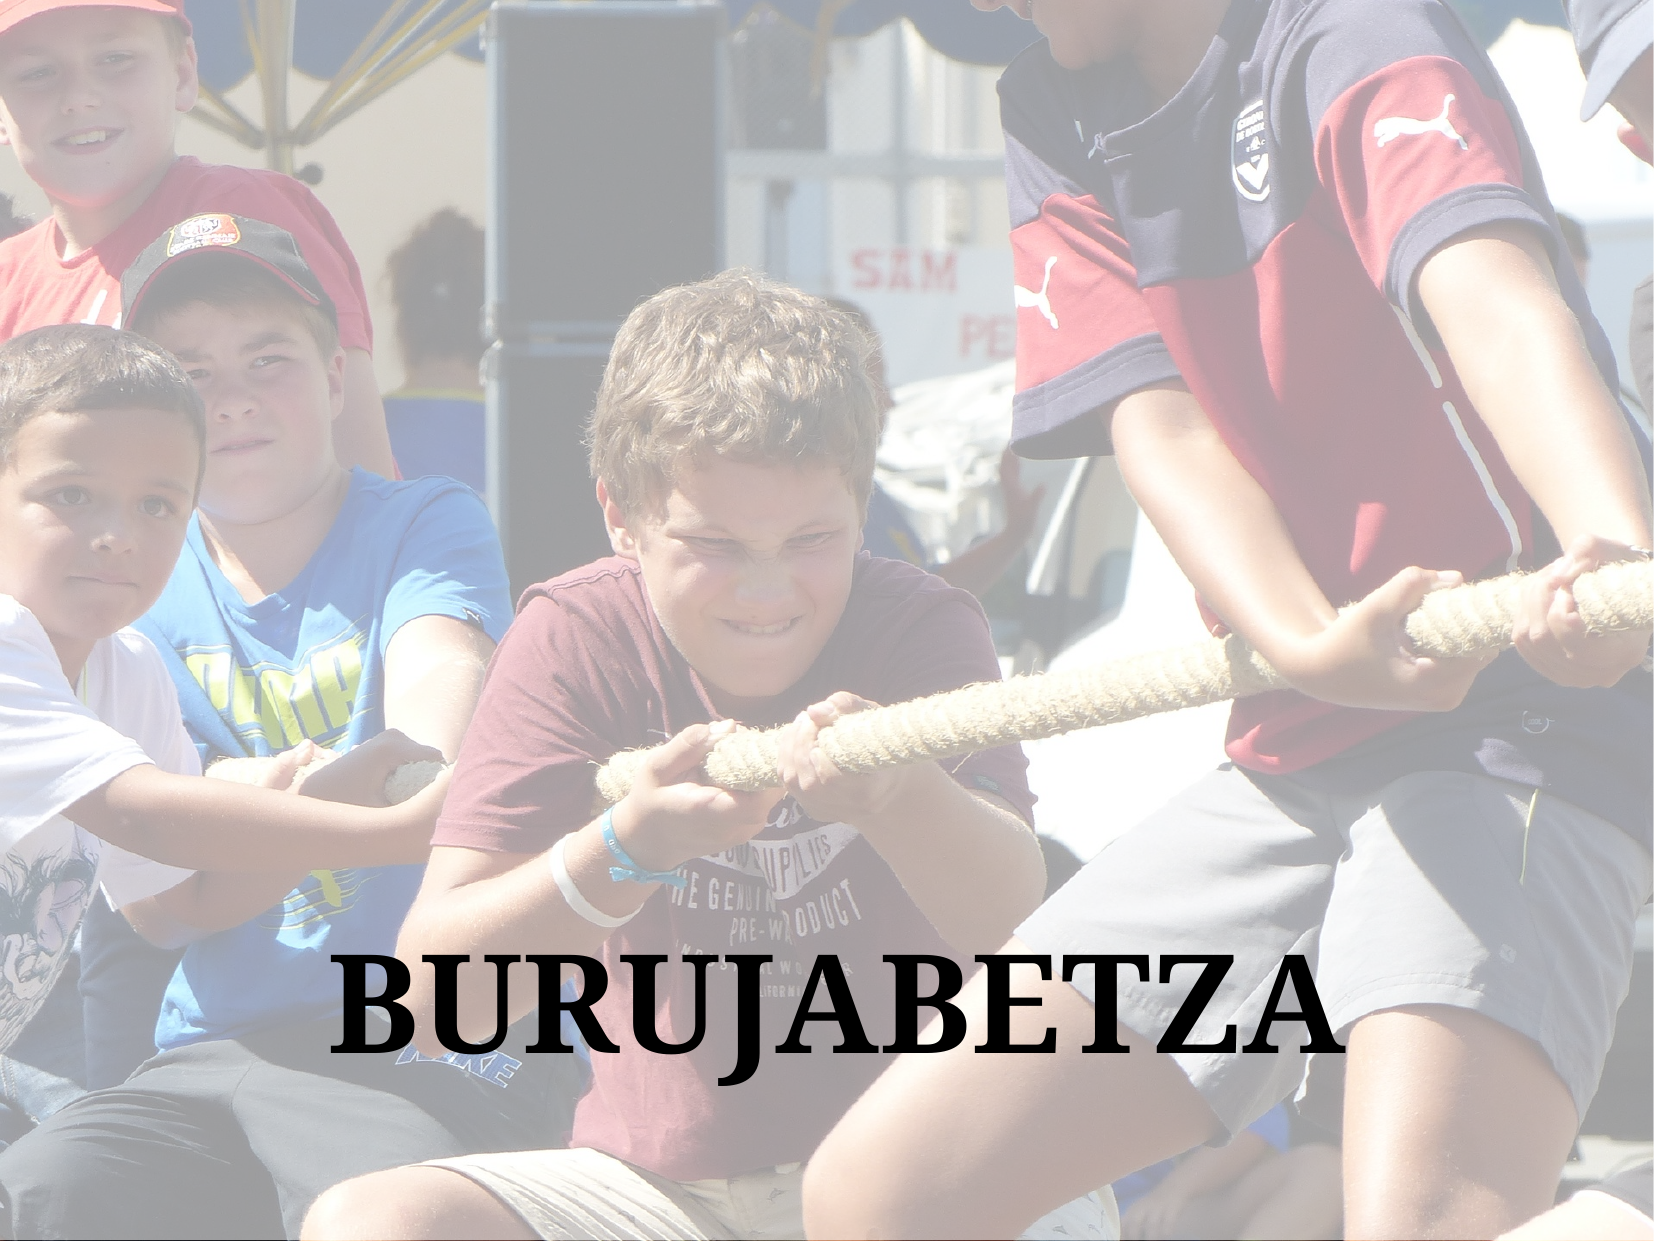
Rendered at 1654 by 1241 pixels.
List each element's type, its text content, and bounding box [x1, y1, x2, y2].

text_box [0, 0, 1654, 1241]
text_box BURUJABETZA [312, 899, 1363, 1063]
